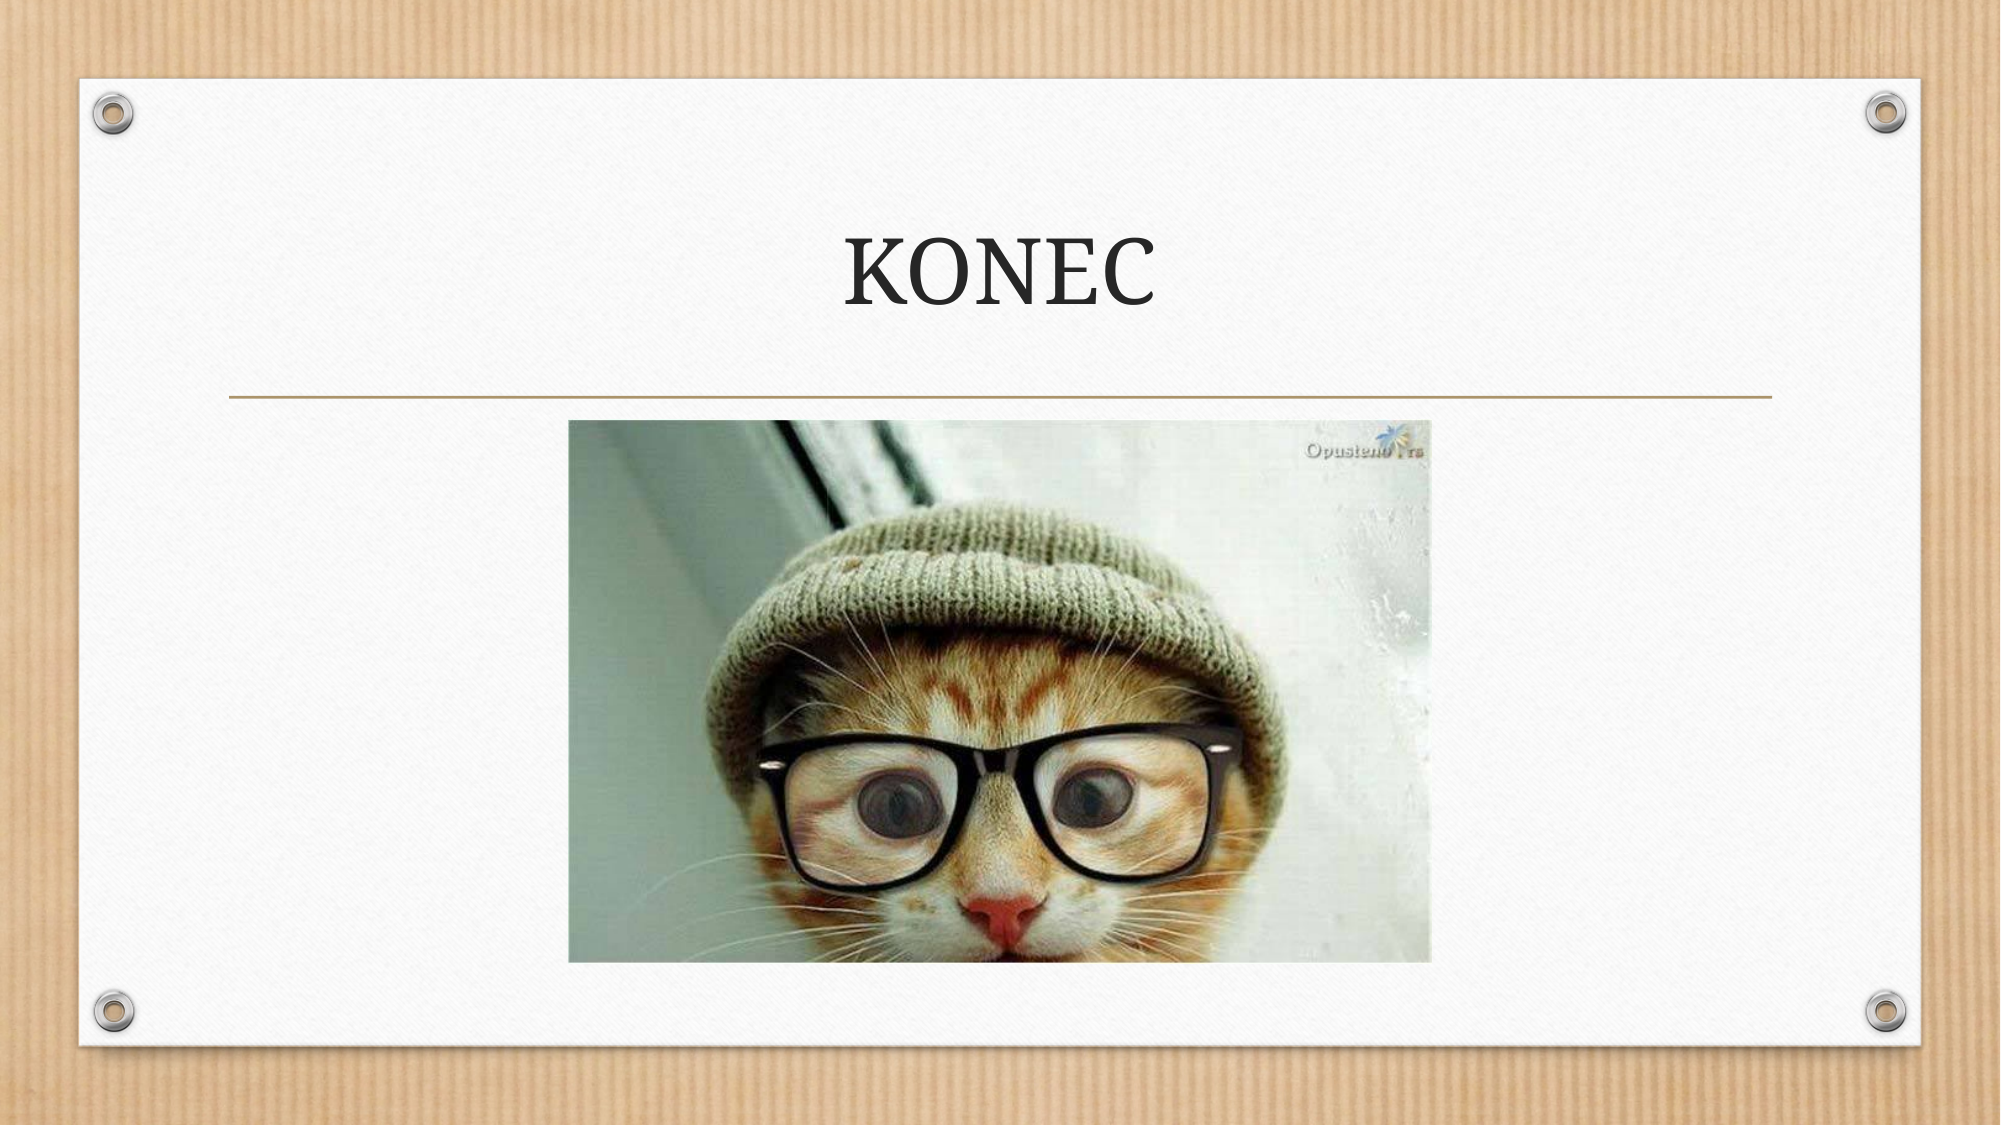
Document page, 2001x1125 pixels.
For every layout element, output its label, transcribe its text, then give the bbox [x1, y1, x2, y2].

picture [0, 0, 2001, 1125]
title KONEC [212, 161, 1788, 375]
